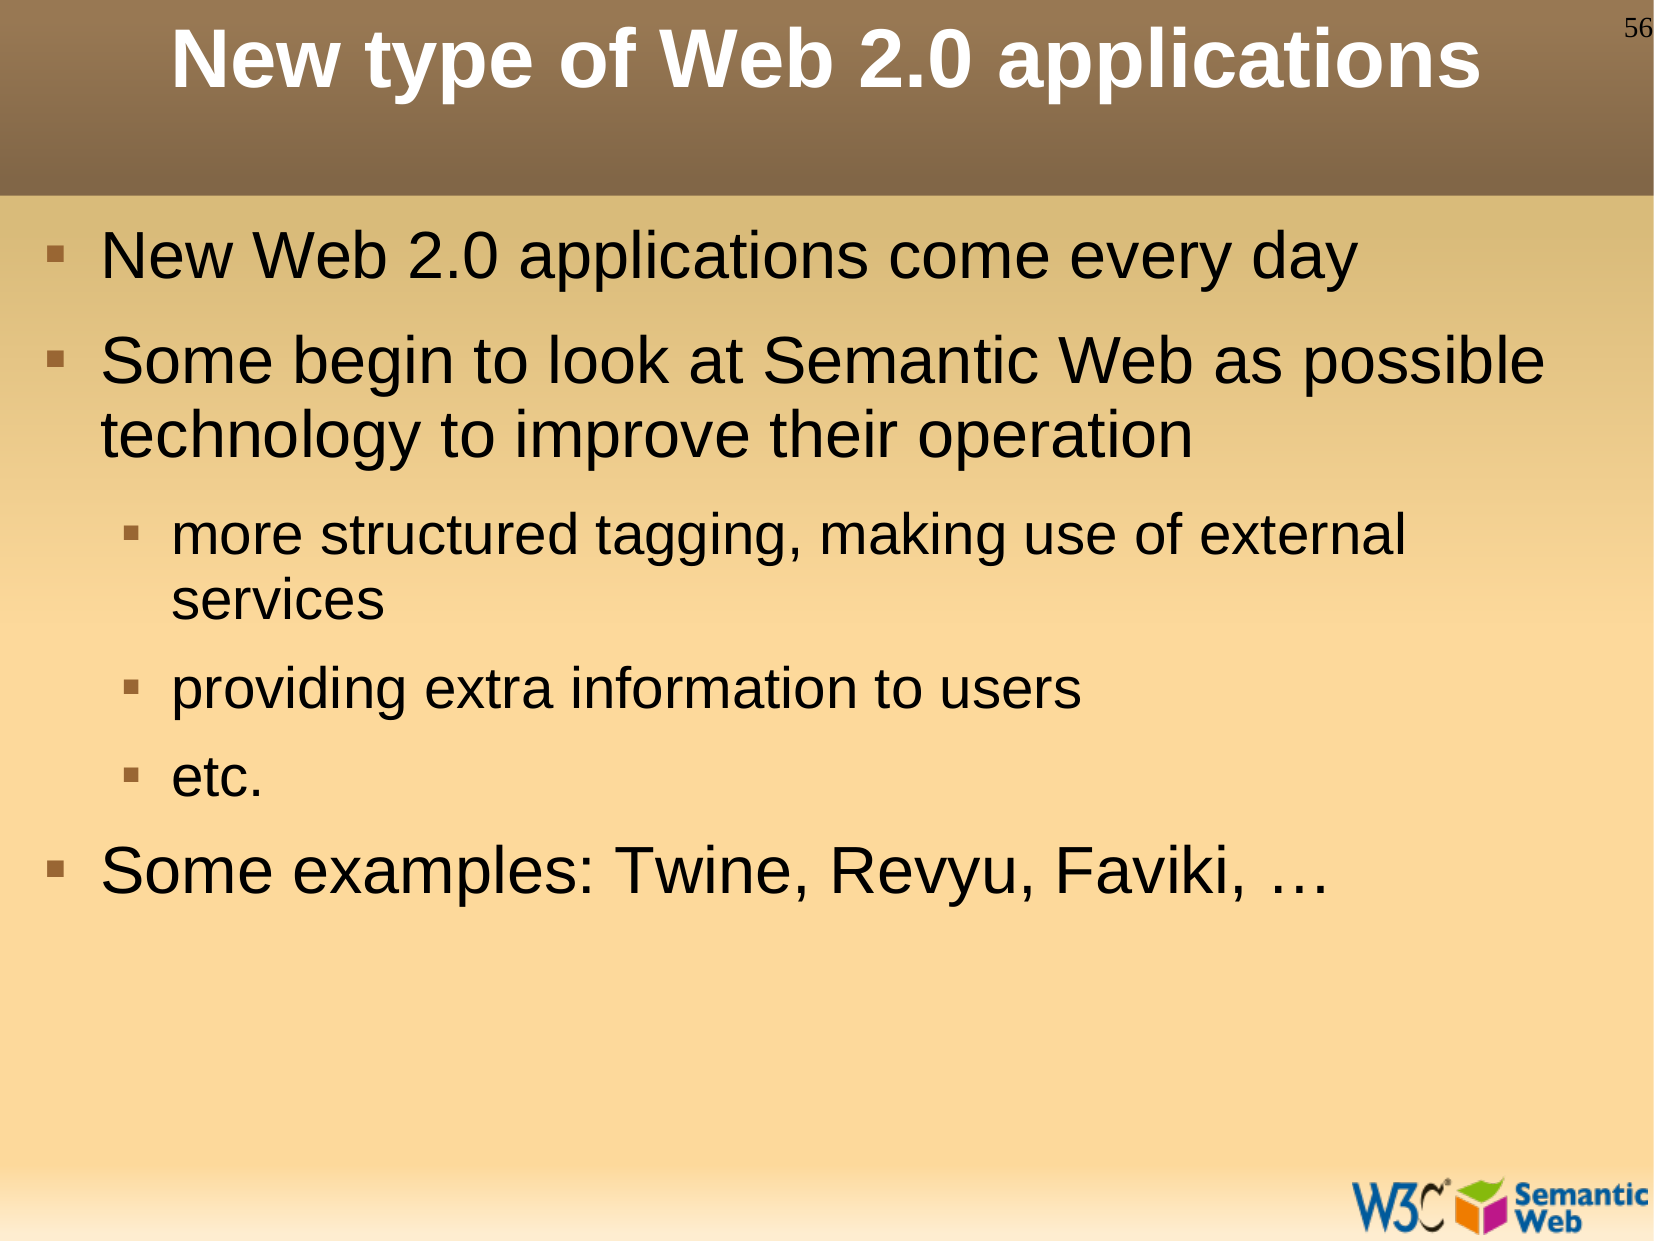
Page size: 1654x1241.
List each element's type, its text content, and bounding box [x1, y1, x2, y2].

picture [0, 119, 1654, 1241]
title New type of Web 2.0 applications [0, 0, 1654, 119]
list New Web 2.0 applications come every day Some begin to look at Semantic Web as possible technology to improve their operation more structured tagging, making use of external services providing extra information to users etc. Some examples: Twine, Revyu, Faviki, … [29, 218, 1624, 1205]
